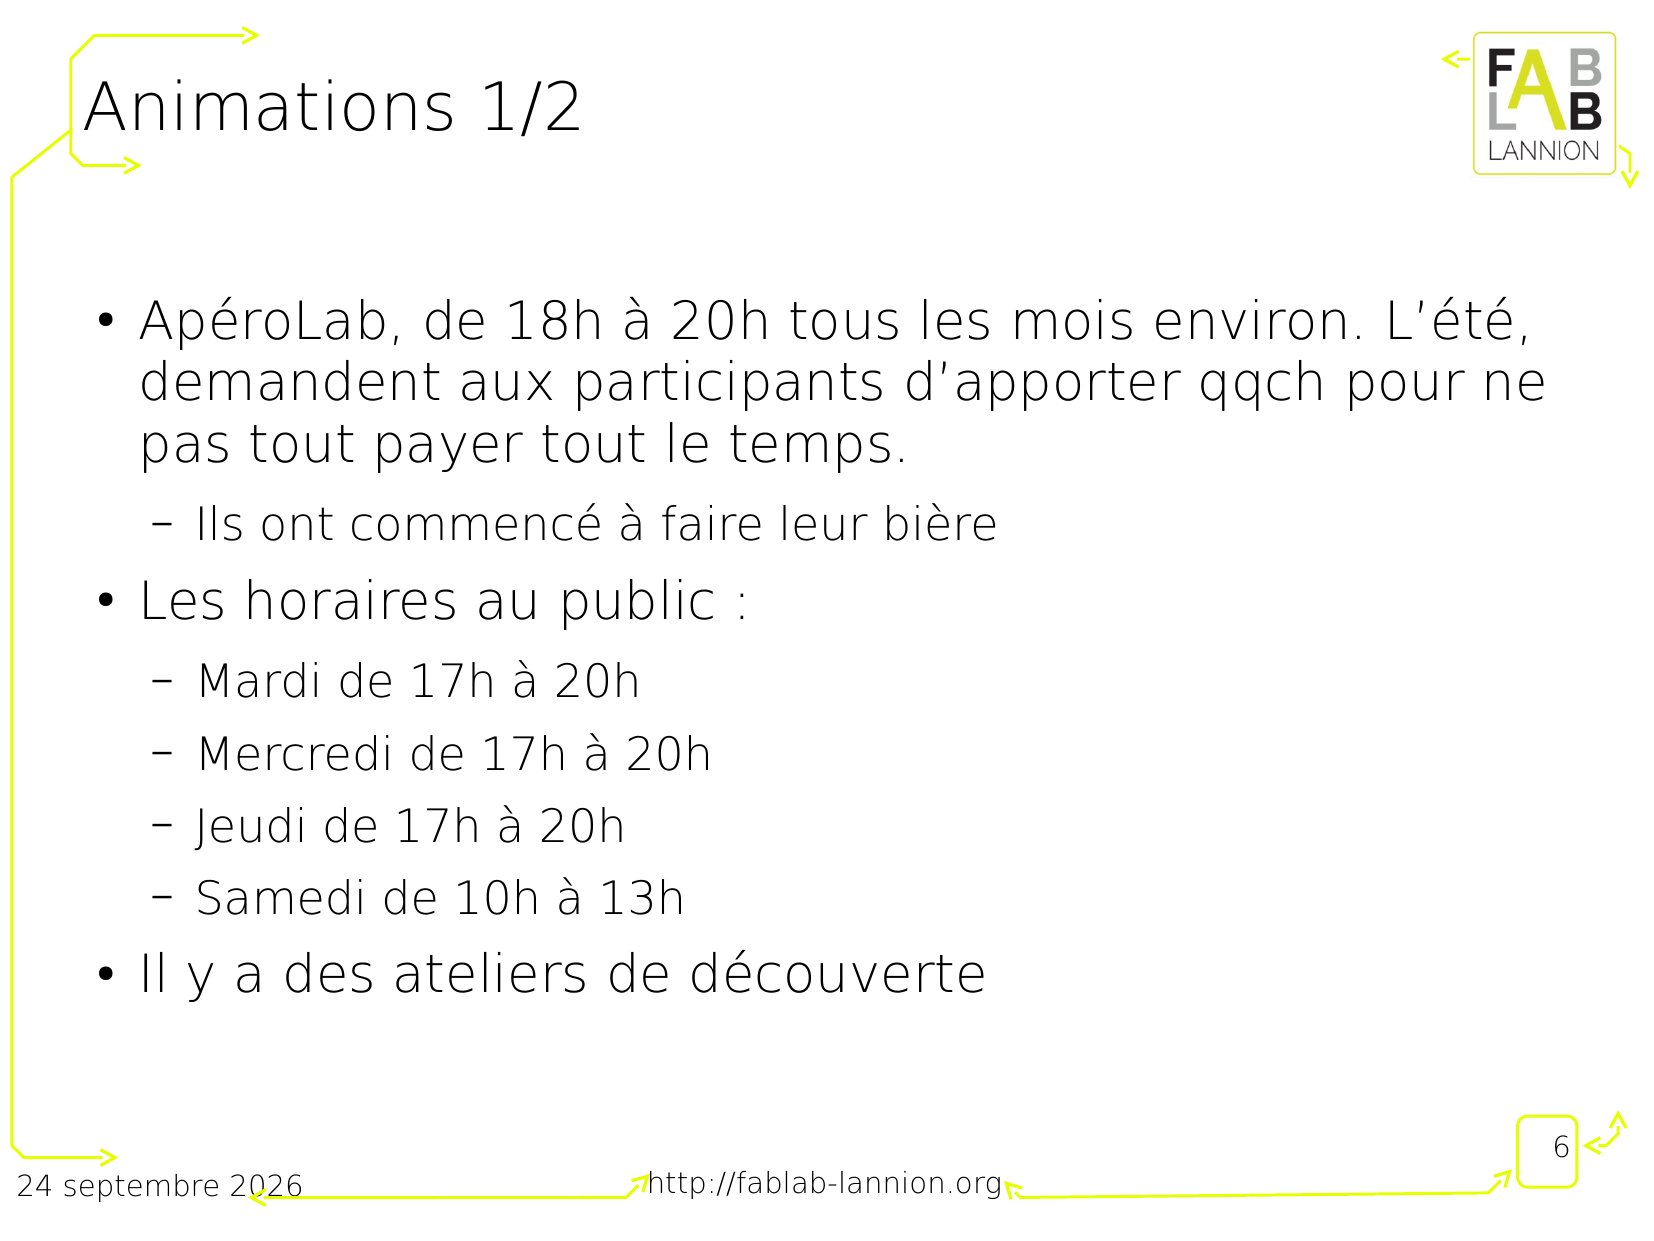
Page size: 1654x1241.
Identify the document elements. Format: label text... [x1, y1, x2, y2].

list ApéroLab, de 18h à 20h tous les mois environ. L’été, demandent aux participants d’apporter qqch pour ne pas tout payer tout le temps. Ils ont commencé à faire leur bière Les horaires au public : Mardi de 17h à 20h Mercredi de 17h à 20h Jeudi de 17h à 20h Samedi de 10h à 13h Il y a des ateliers de découverte [82, 290, 1571, 1010]
picture [1470, 29, 1619, 178]
title Animations 1/2 [82, 49, 1441, 166]
